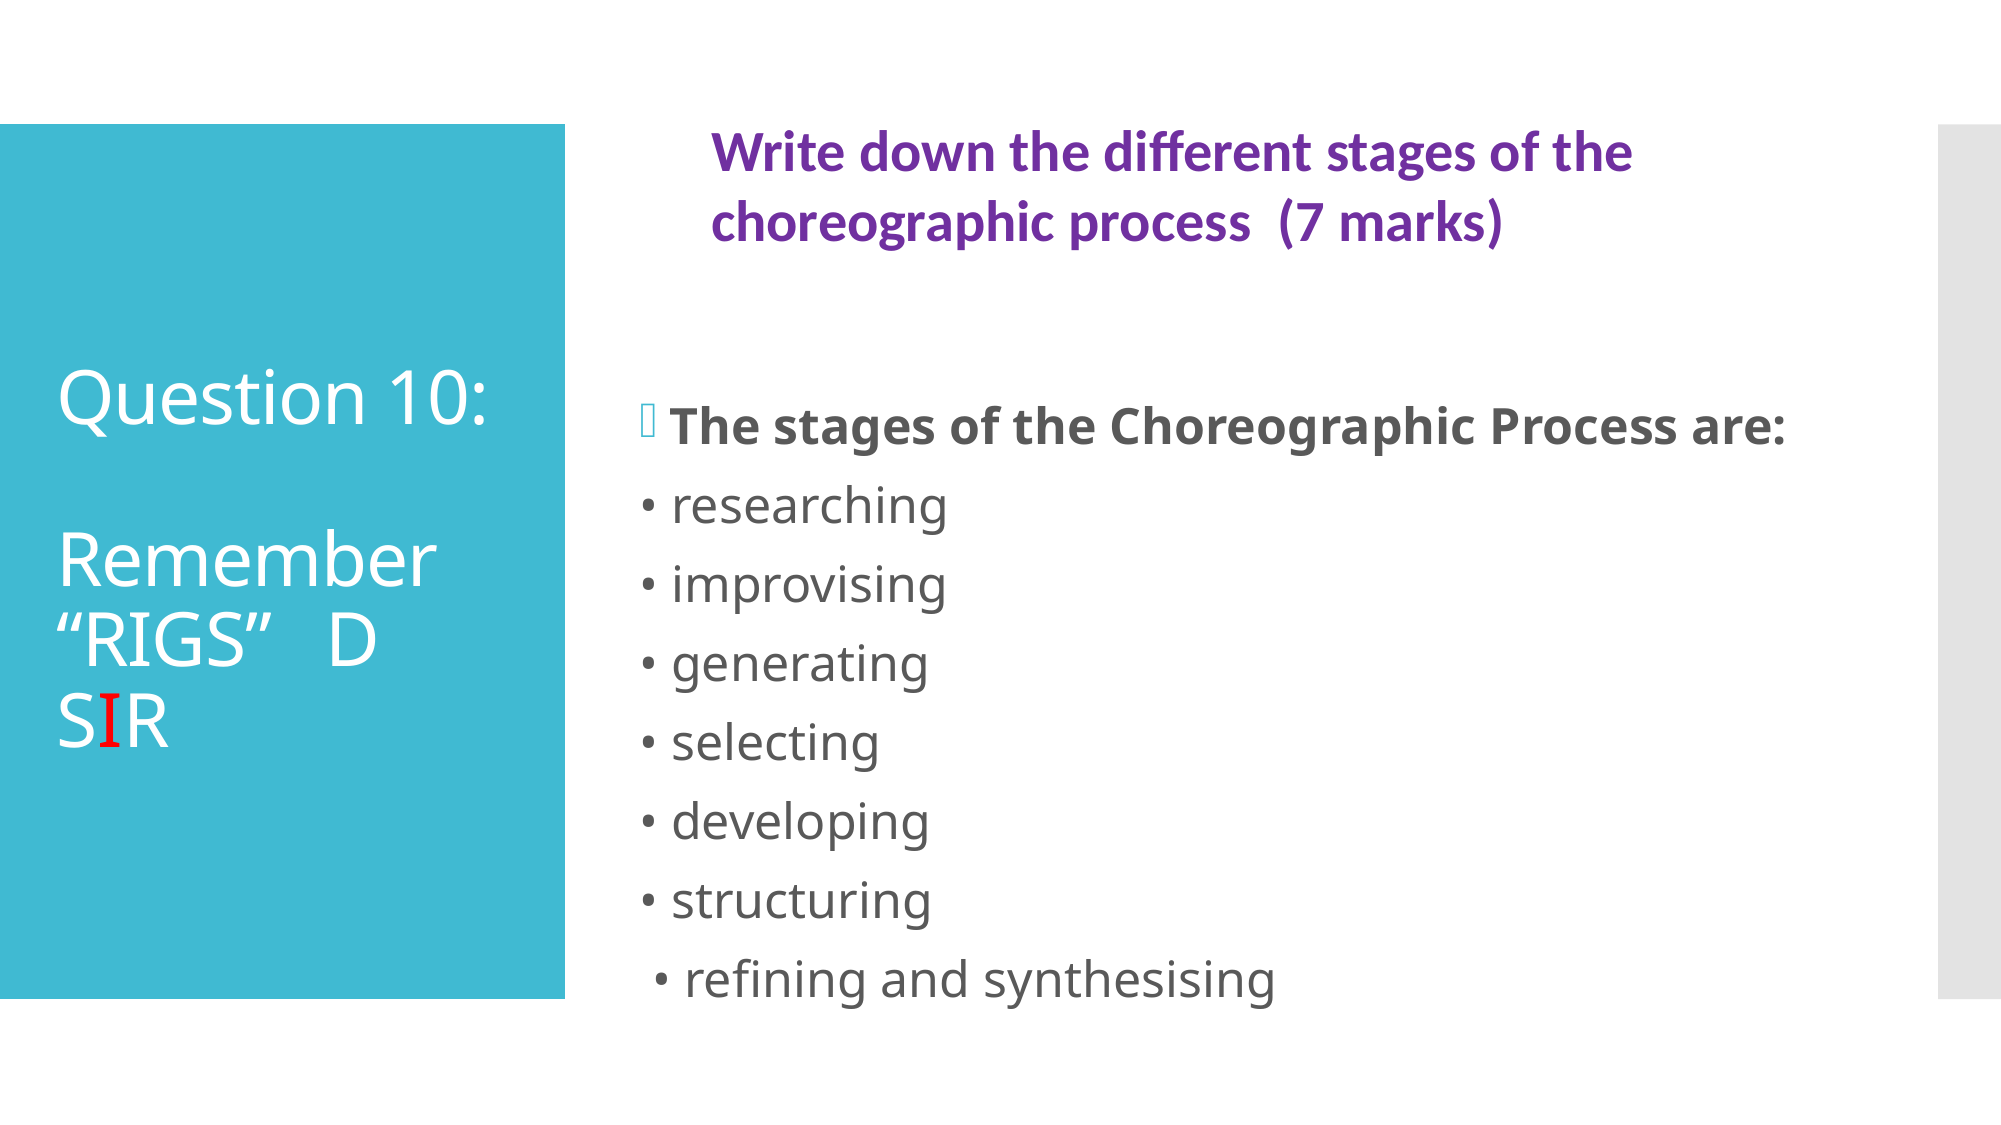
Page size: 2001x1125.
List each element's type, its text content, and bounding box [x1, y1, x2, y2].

list The stages of the Choreographic Process are: • researching • improvising • generating • selecting • developing • structuring • refining and synthesising [624, 285, 1825, 1125]
text_box Write down the different stages of the choreographic process (7 marks) [695, 105, 1697, 263]
title Question 10: Remember “RIGS” D SIR [41, 184, 526, 940]
